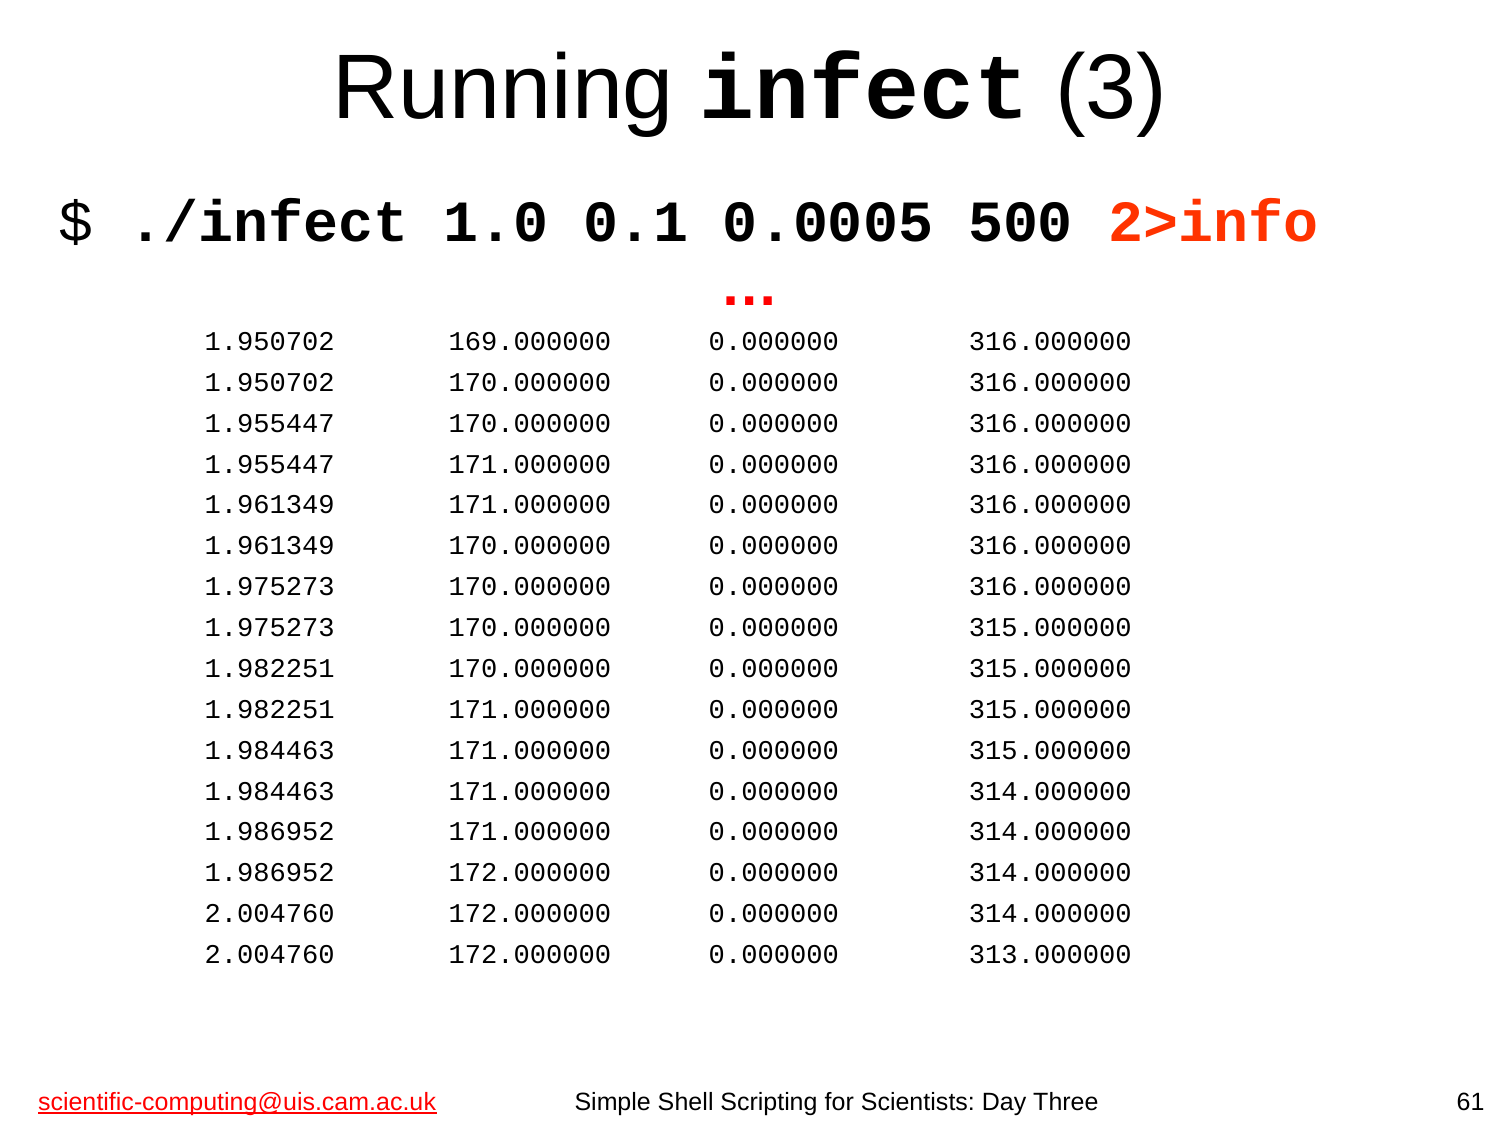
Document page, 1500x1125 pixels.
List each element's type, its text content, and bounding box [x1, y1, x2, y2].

list $ ./infect 1.0 0.1 0.0005 500 2>info … 1.950702 169.000000 0.000000 316.000000 1.950702 170.000000 0.000000 316.000000 1.955447 170.000000 0.000000 316.000000 1.955447 171.000000 0.000000 316.000000 1.961349 171.000000 0.000000 316.000000 1.961349 170.000000 0.000000 316.000000 1.975273 170.000000 0.000000 316.000000 1.975273 170.000000 0.000000 315.000000 1.982251 170.000000 0.000000 315.000000 1.982251 171.000000 0.000000 315.000000 1.984463 171.000000 0.000000 315.000000 1.984463 171.000000 0.000000 314.000000 1.986952 171.000000 0.000000 314.000000 1.986952 172.000000 0.000000 314.000000 2.004760 172.000000 0.000000 314.000000 2.004760 172.000000 0.000000 313.000000 [43, 185, 1457, 980]
title Running infect (3) [53, 28, 1447, 154]
